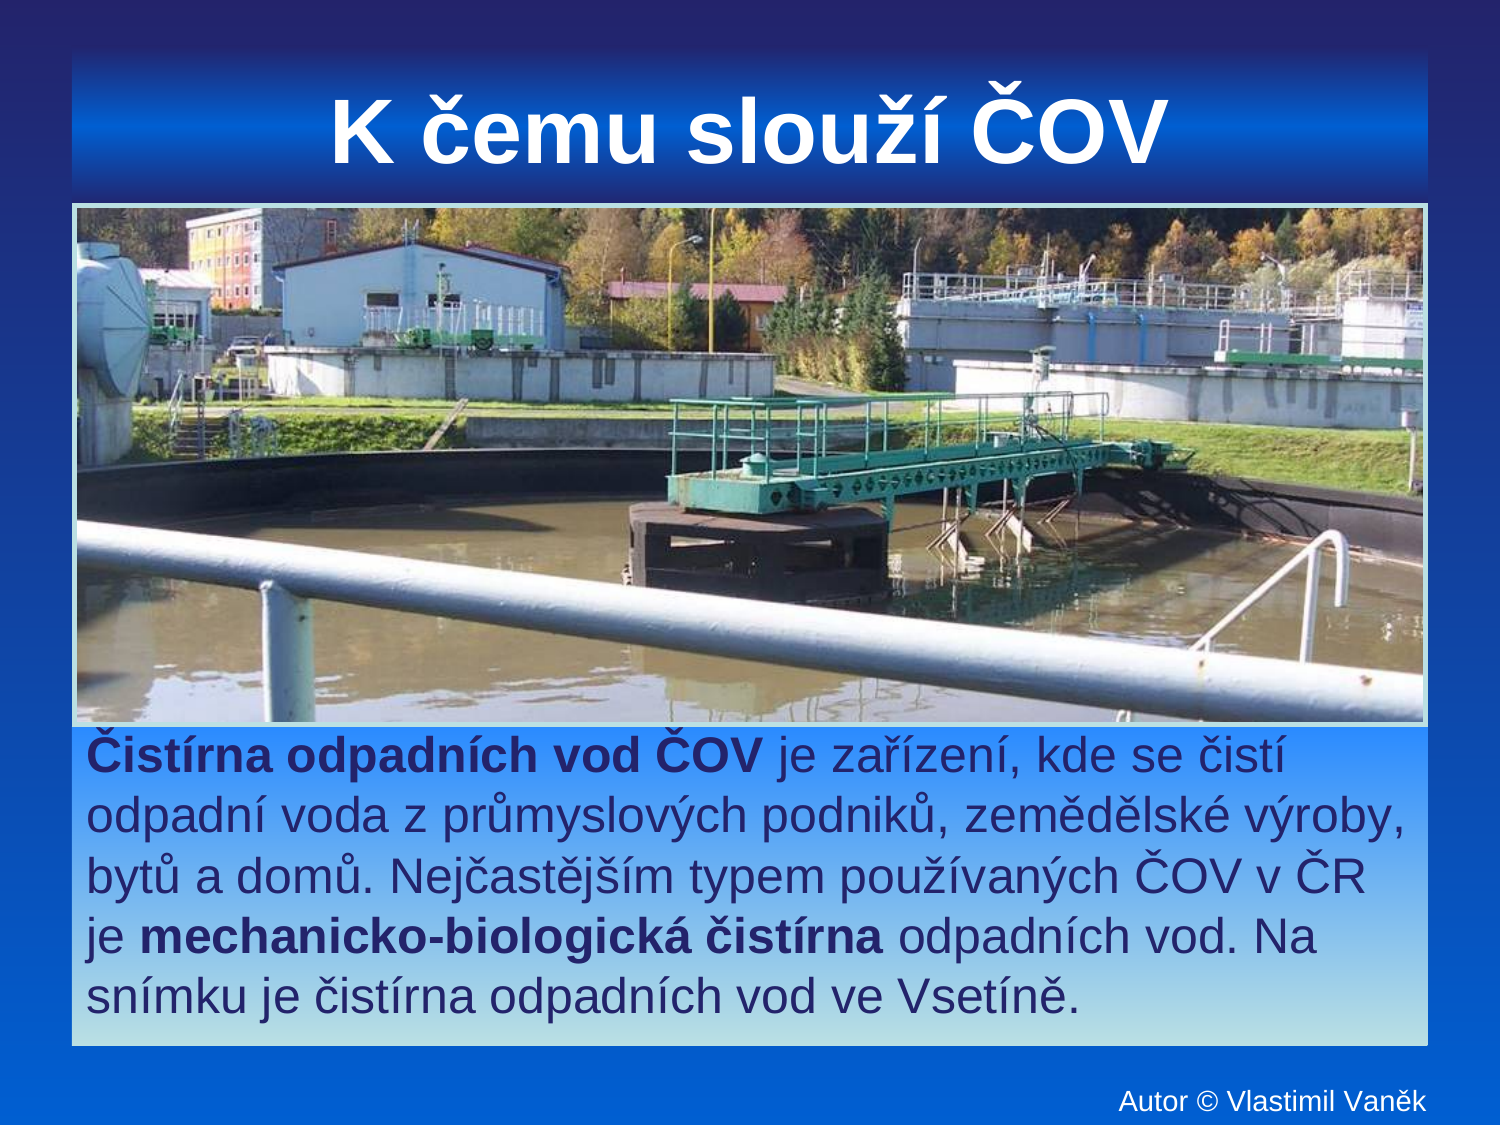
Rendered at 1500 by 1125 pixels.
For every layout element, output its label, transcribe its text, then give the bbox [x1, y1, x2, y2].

text_box [76, 208, 1424, 723]
text_box Autor © Vlastimil Vaněk [1103, 1074, 1442, 1125]
title K čemu slouží ČOV [71, 45, 1428, 209]
list Čistírna odpadních vod ČOV je zařízení, kde se čistí odpadní voda z průmyslových podniků, zemědělské výroby, bytů a domů. Nejčastějším typem používaných ČOV v ČR je mechanicko-biologická čistírna odpadních vod. Na snímku je čistírna odpadních vod ve Vsetíně. [71, 726, 1428, 1046]
